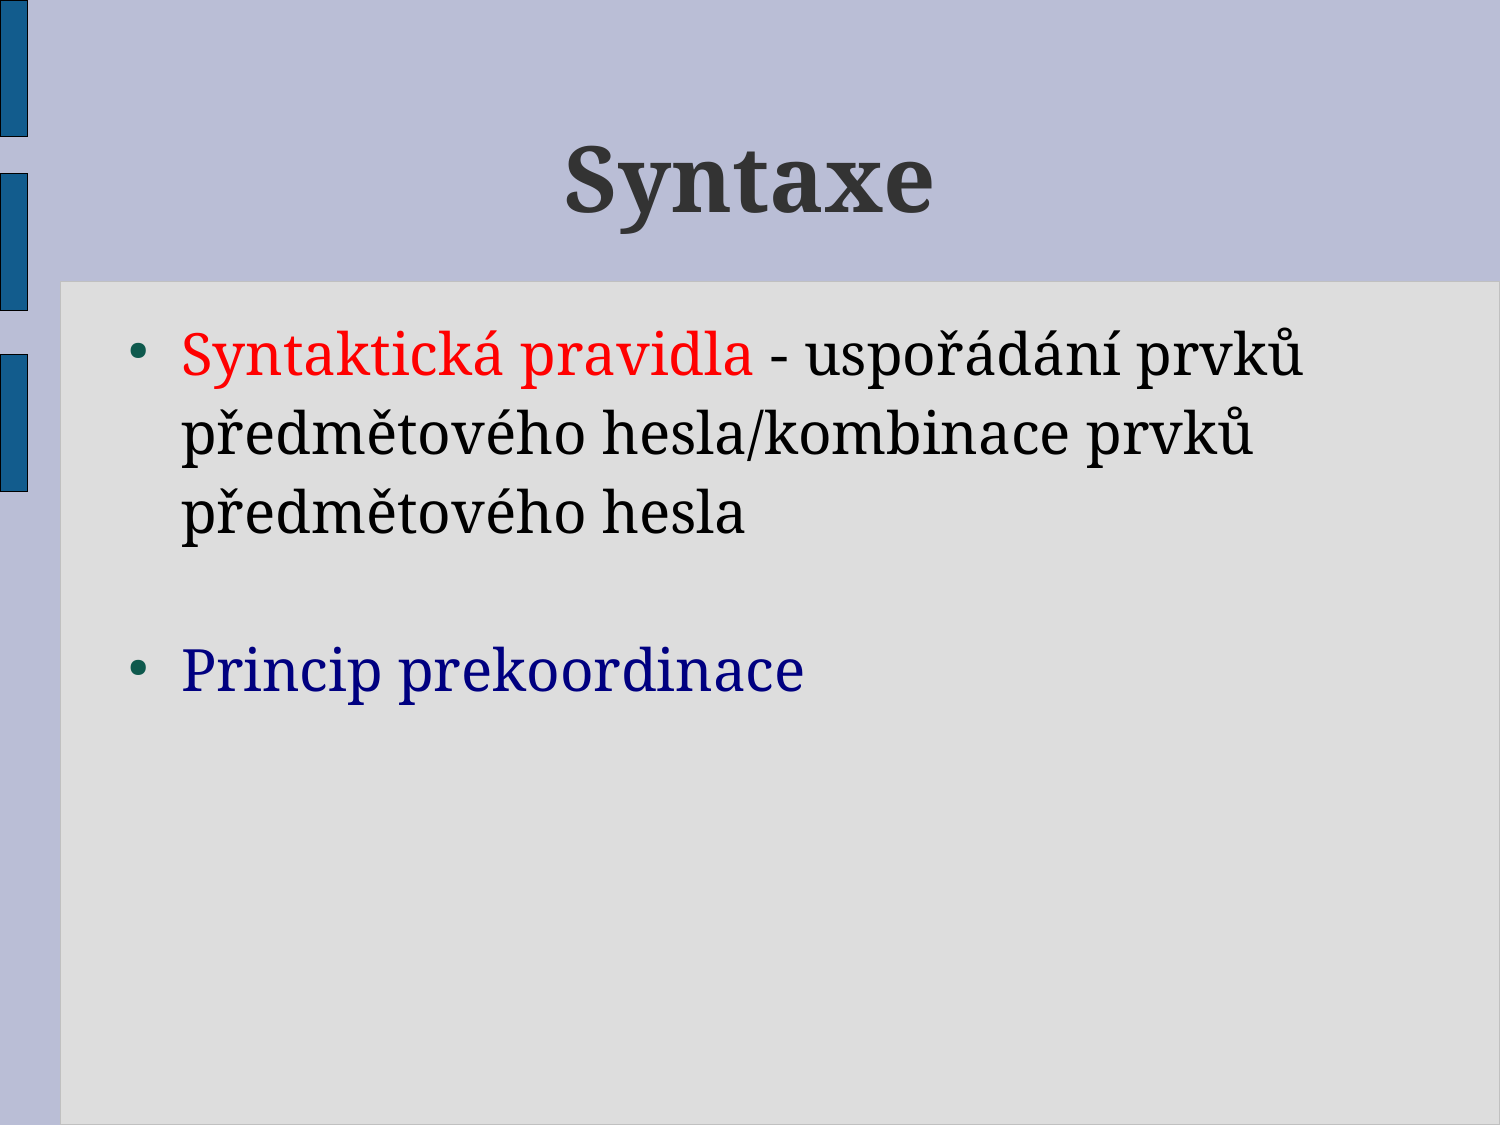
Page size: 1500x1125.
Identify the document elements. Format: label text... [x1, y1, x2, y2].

list Syntaktická pravidla - uspořádání prvků předmětového hesla/kombinace prvků předmětového hesla Princip prekoordinace [110, 312, 1392, 1007]
title Syntaxe [110, 90, 1392, 264]
